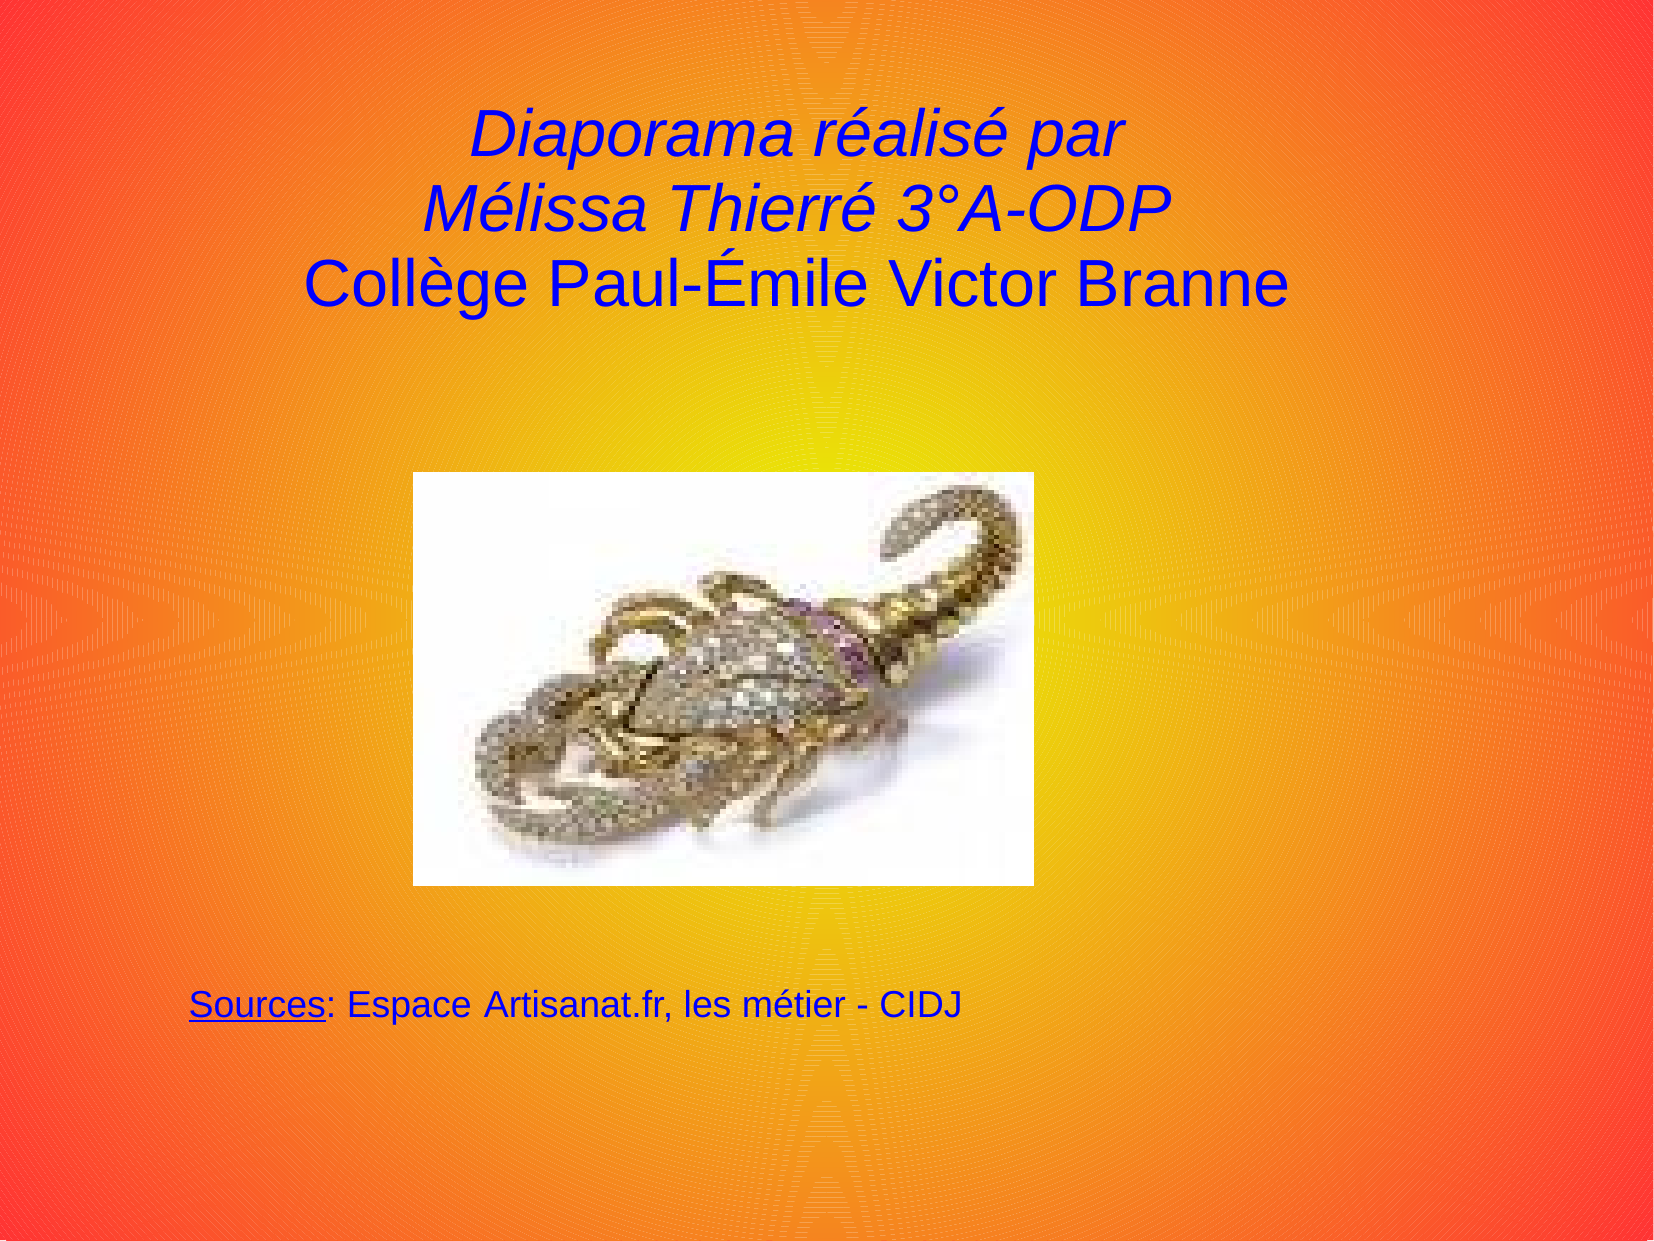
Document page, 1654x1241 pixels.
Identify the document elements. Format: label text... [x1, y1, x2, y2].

text_box Diaporama réalisé par Mélissa Thierré 3°A-ODP Collège Paul-Émile Victor Branne [0, 88, 1595, 328]
picture [413, 472, 1034, 886]
text_box Sources: Espace Artisanat.fr, les métier - CIDJ [59, 976, 1093, 1034]
